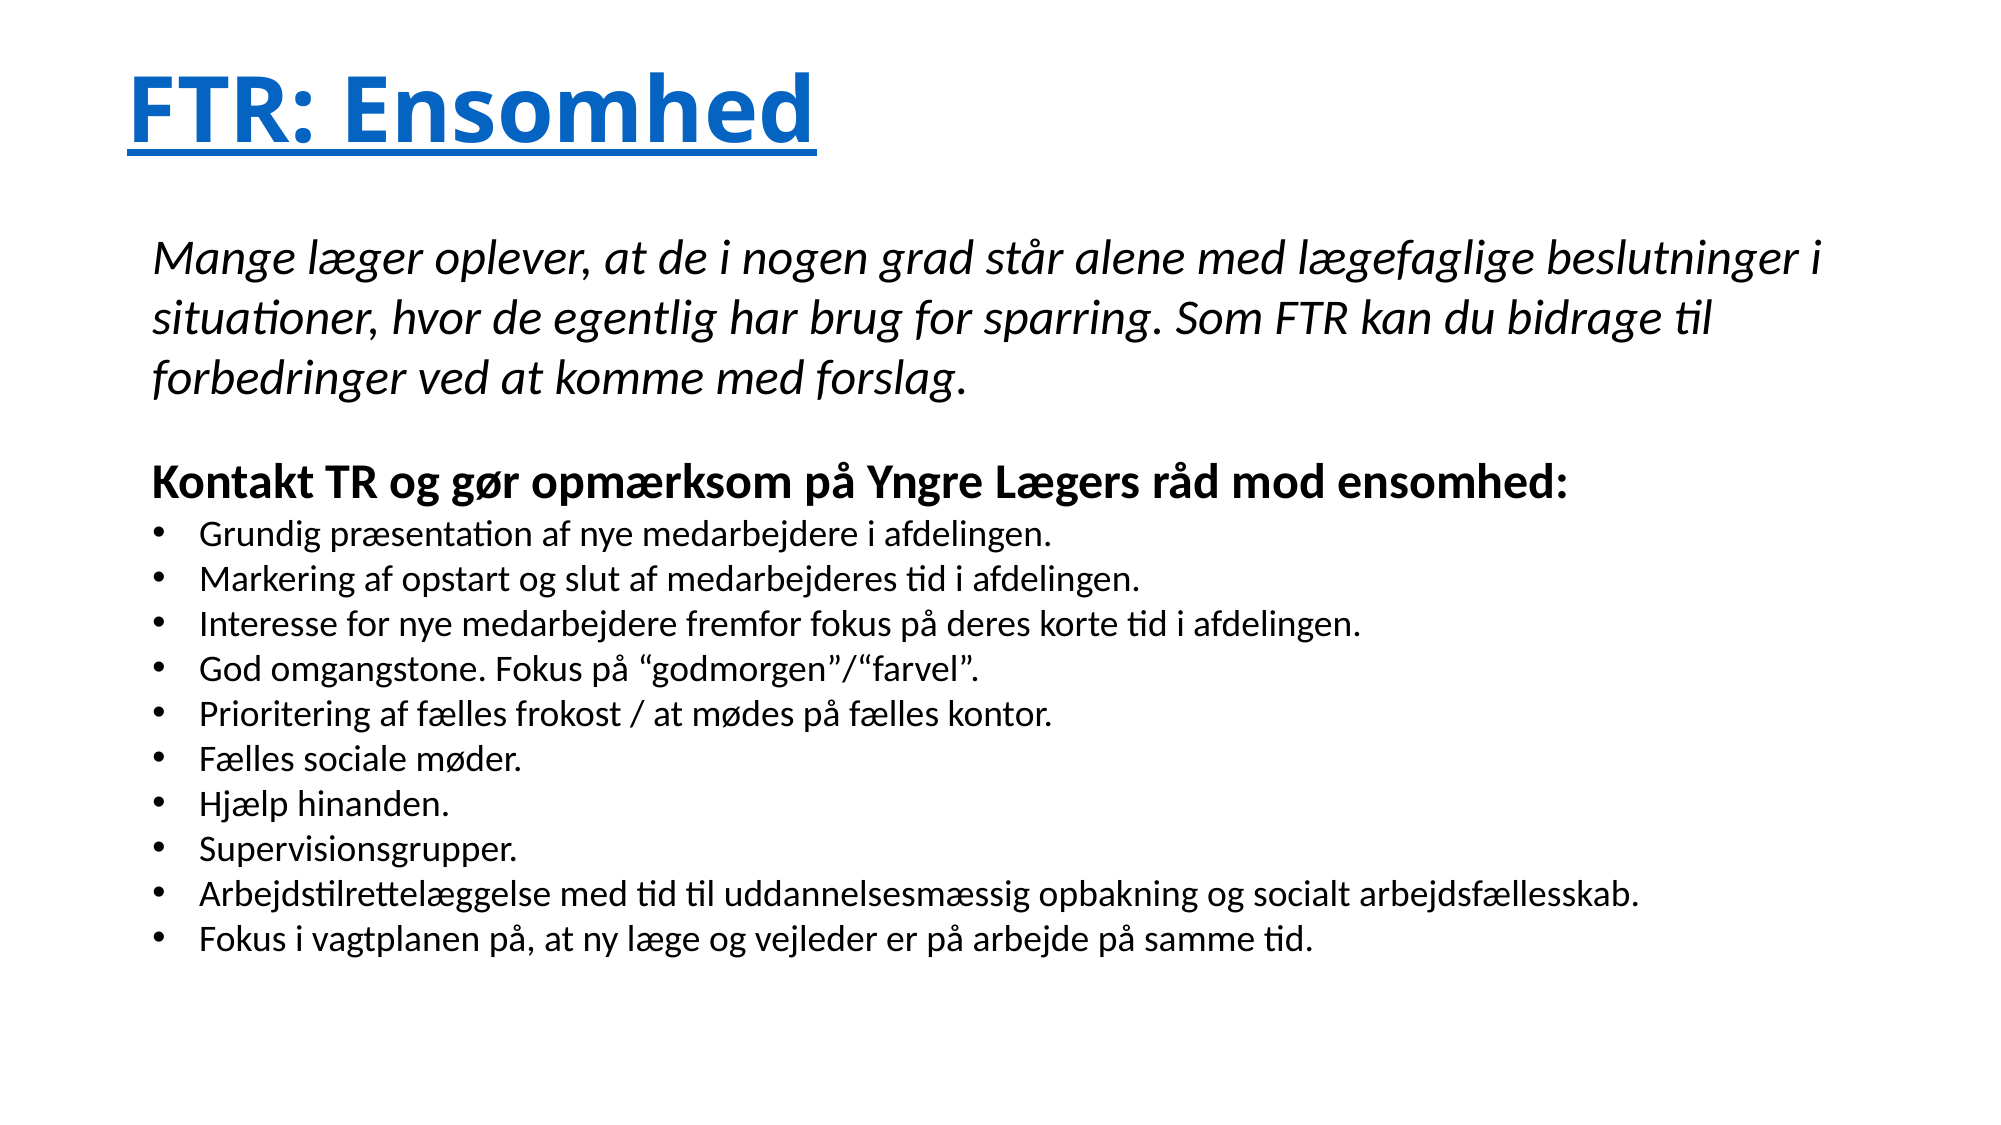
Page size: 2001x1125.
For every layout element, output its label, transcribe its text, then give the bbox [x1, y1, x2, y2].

text_box Mange læger oplever, at de i nogen grad står alene med lægefaglige beslutninger i situationer, hvor de egentlig har brug for sparring. Som FTR kan du bidrage til forbedringer ved at komme med forslag. [137, 217, 1882, 413]
text_box Kontakt TR og gør opmærksom på Yngre Lægers råd mod ensomhed: Grundig præsentation af nye medarbejdere i afdelingen. Markering af opstart og slut af medarbejderes tid i afdelingen. Interesse for nye medarbejdere fremfor fokus på deres korte tid i afdelingen. God omgangstone. Fokus på “godmorgen”/“farvel”. Prioritering af fælles frokost / at mødes på fælles kontor. Fælles sociale møder. Hjælp hinanden. Supervisionsgrupper. Arbejdstilrettelæggelse med tid til uddannelsesmæssig opbakning og socialt arbejdsfællesskab. Fokus i vagtplanen på, at ny læge og vejleder er på arbejde på samme tid. [137, 441, 1759, 967]
title FTR: Ensomhed [111, 0, 1837, 218]
